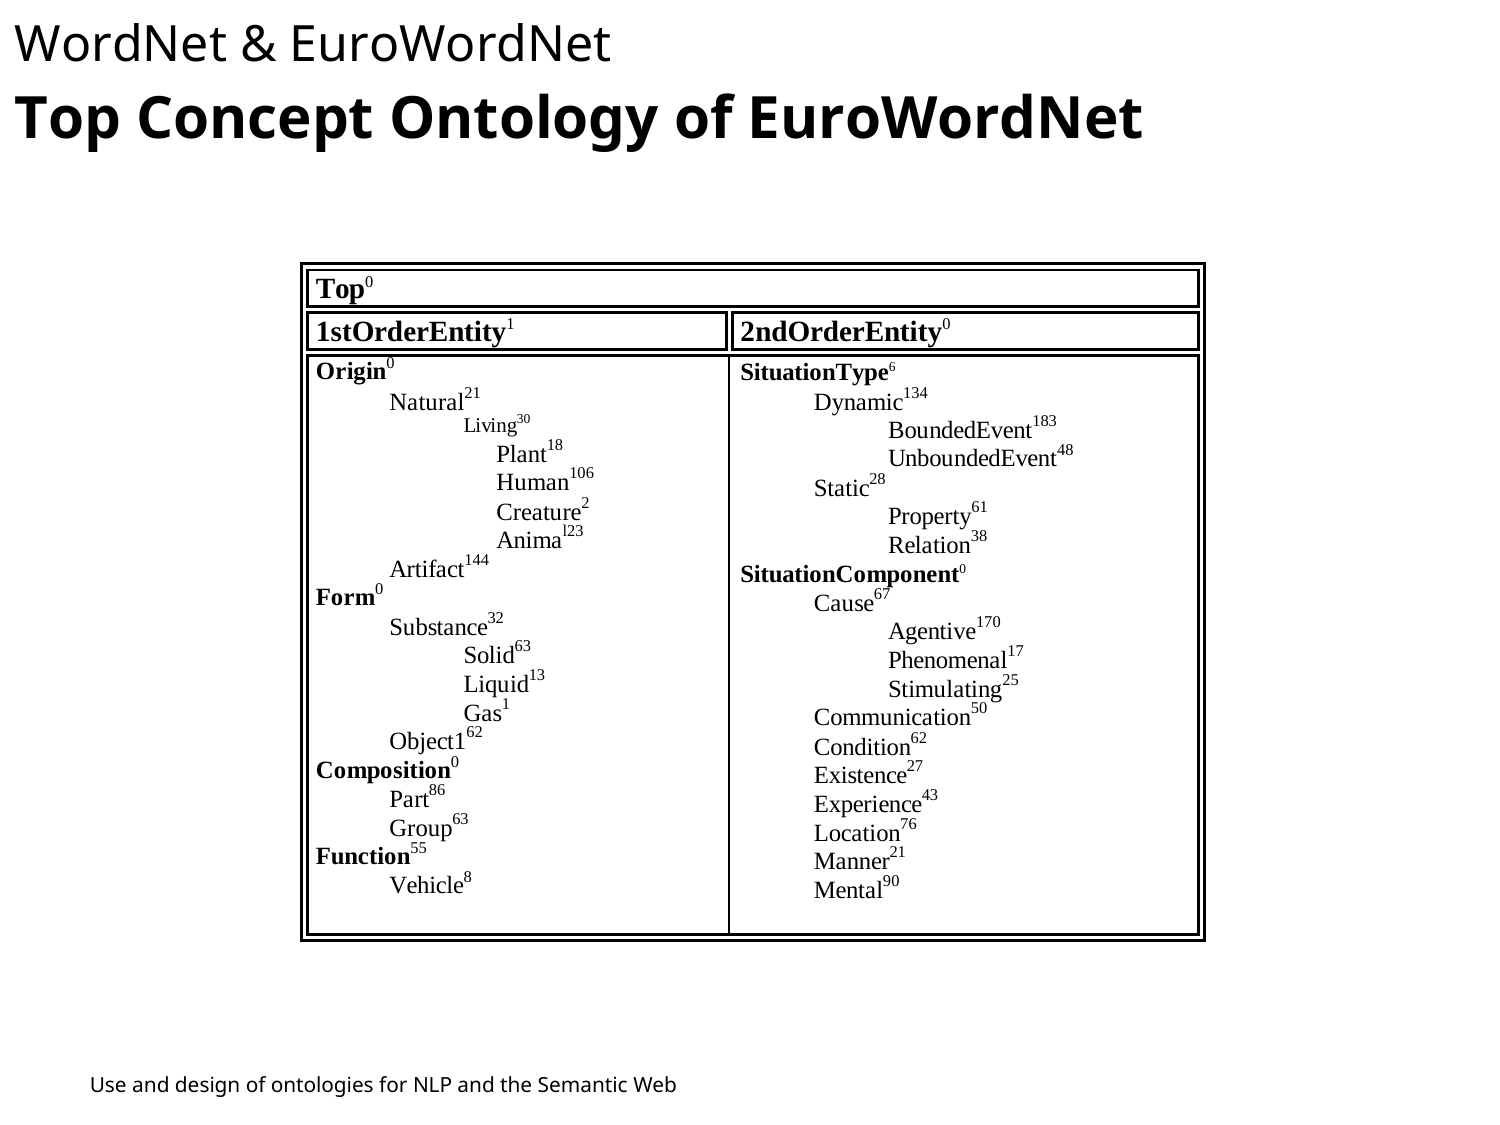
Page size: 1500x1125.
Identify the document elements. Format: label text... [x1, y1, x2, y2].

picture [300, 262, 1232, 971]
text_box WordNet & EuroWordNet Top Concept Ontology of EuroWordNet [0, 0, 1276, 138]
